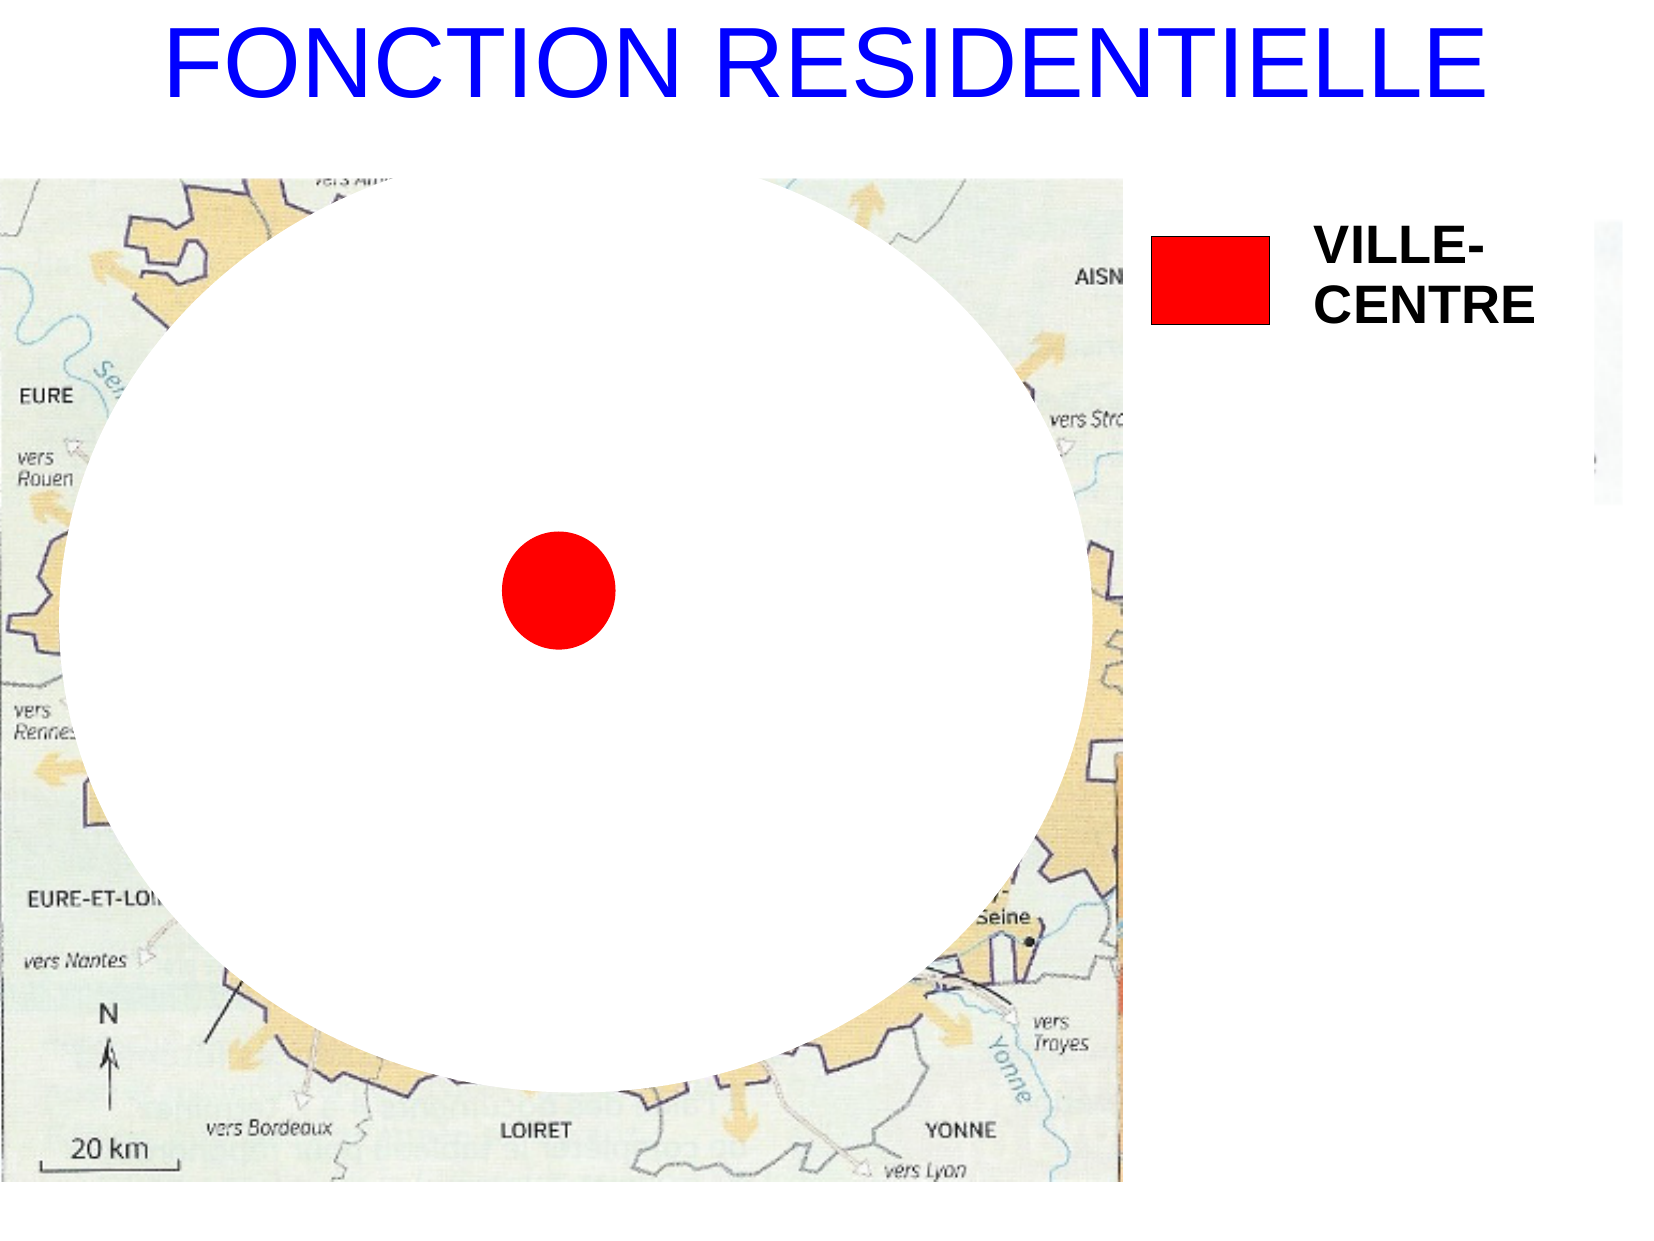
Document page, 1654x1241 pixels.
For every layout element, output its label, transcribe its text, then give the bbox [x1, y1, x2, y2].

text_box FONCTION RESIDENTIELLE [0, 0, 1654, 239]
picture [0, 239, 1123, 1182]
text_box [59, 239, 1093, 1093]
text_box VILLE-CENTRE [1299, 239, 1654, 681]
text_box [1151, 239, 1299, 532]
